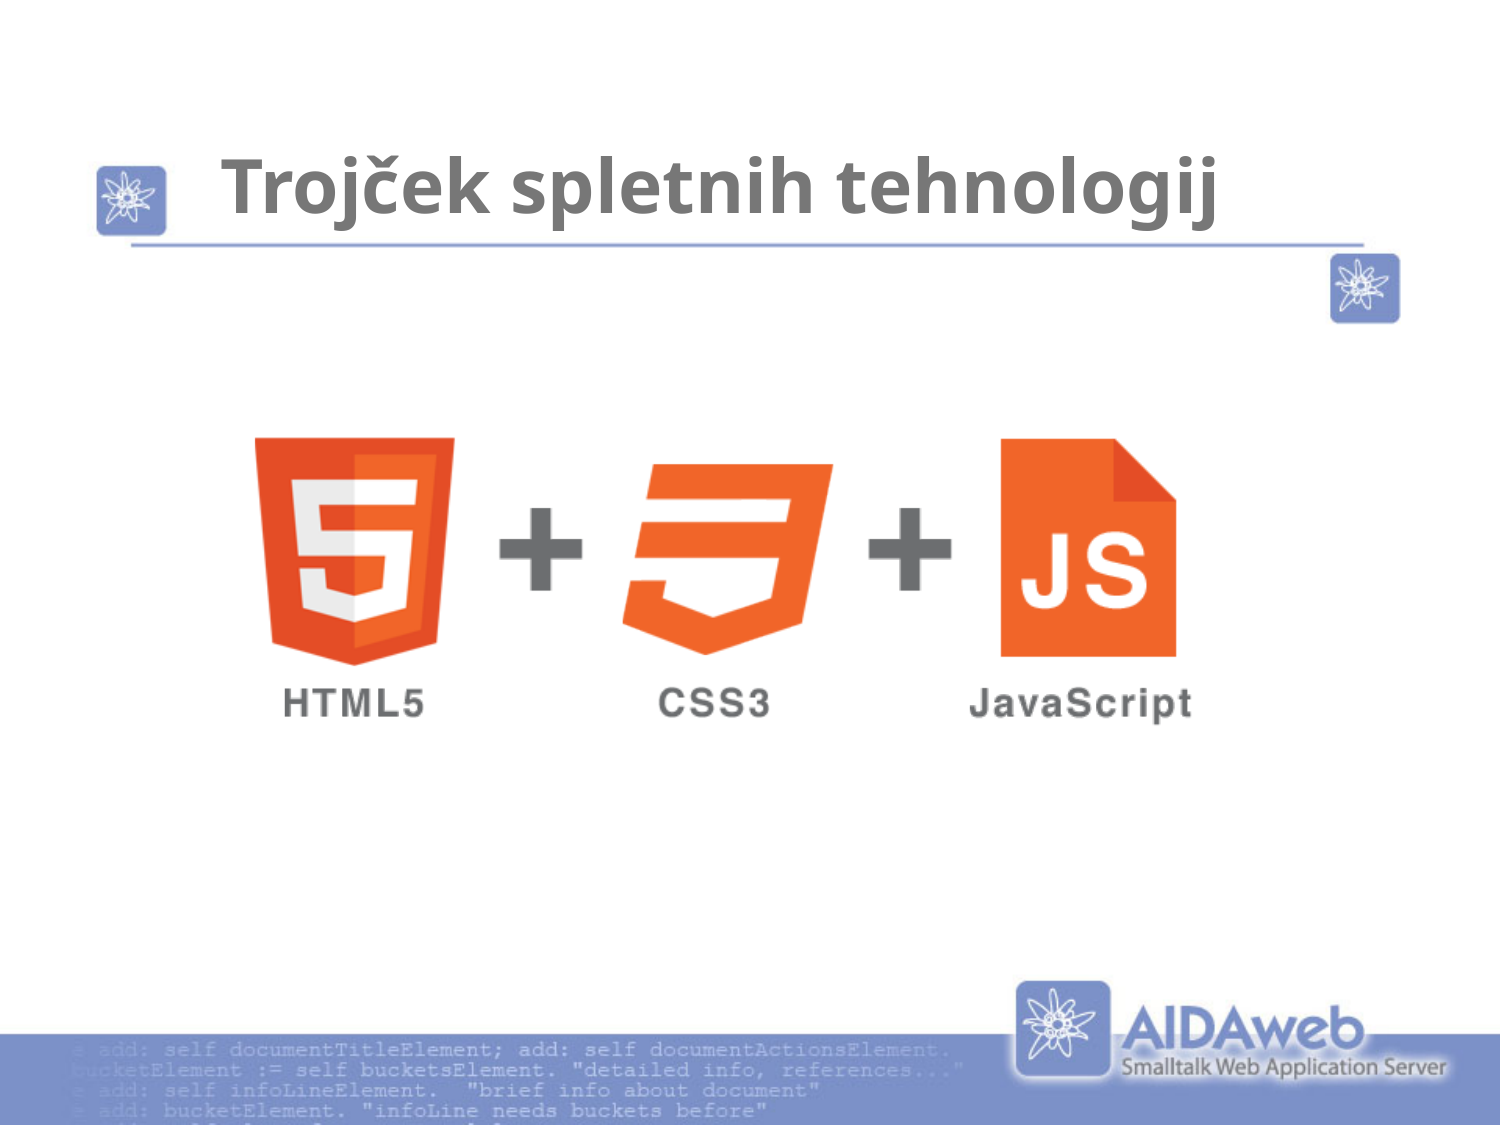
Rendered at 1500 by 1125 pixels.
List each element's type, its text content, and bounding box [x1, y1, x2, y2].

title Trojček spletnih tehnologij [181, 29, 1365, 266]
picture [0, 0, 1500, 1125]
